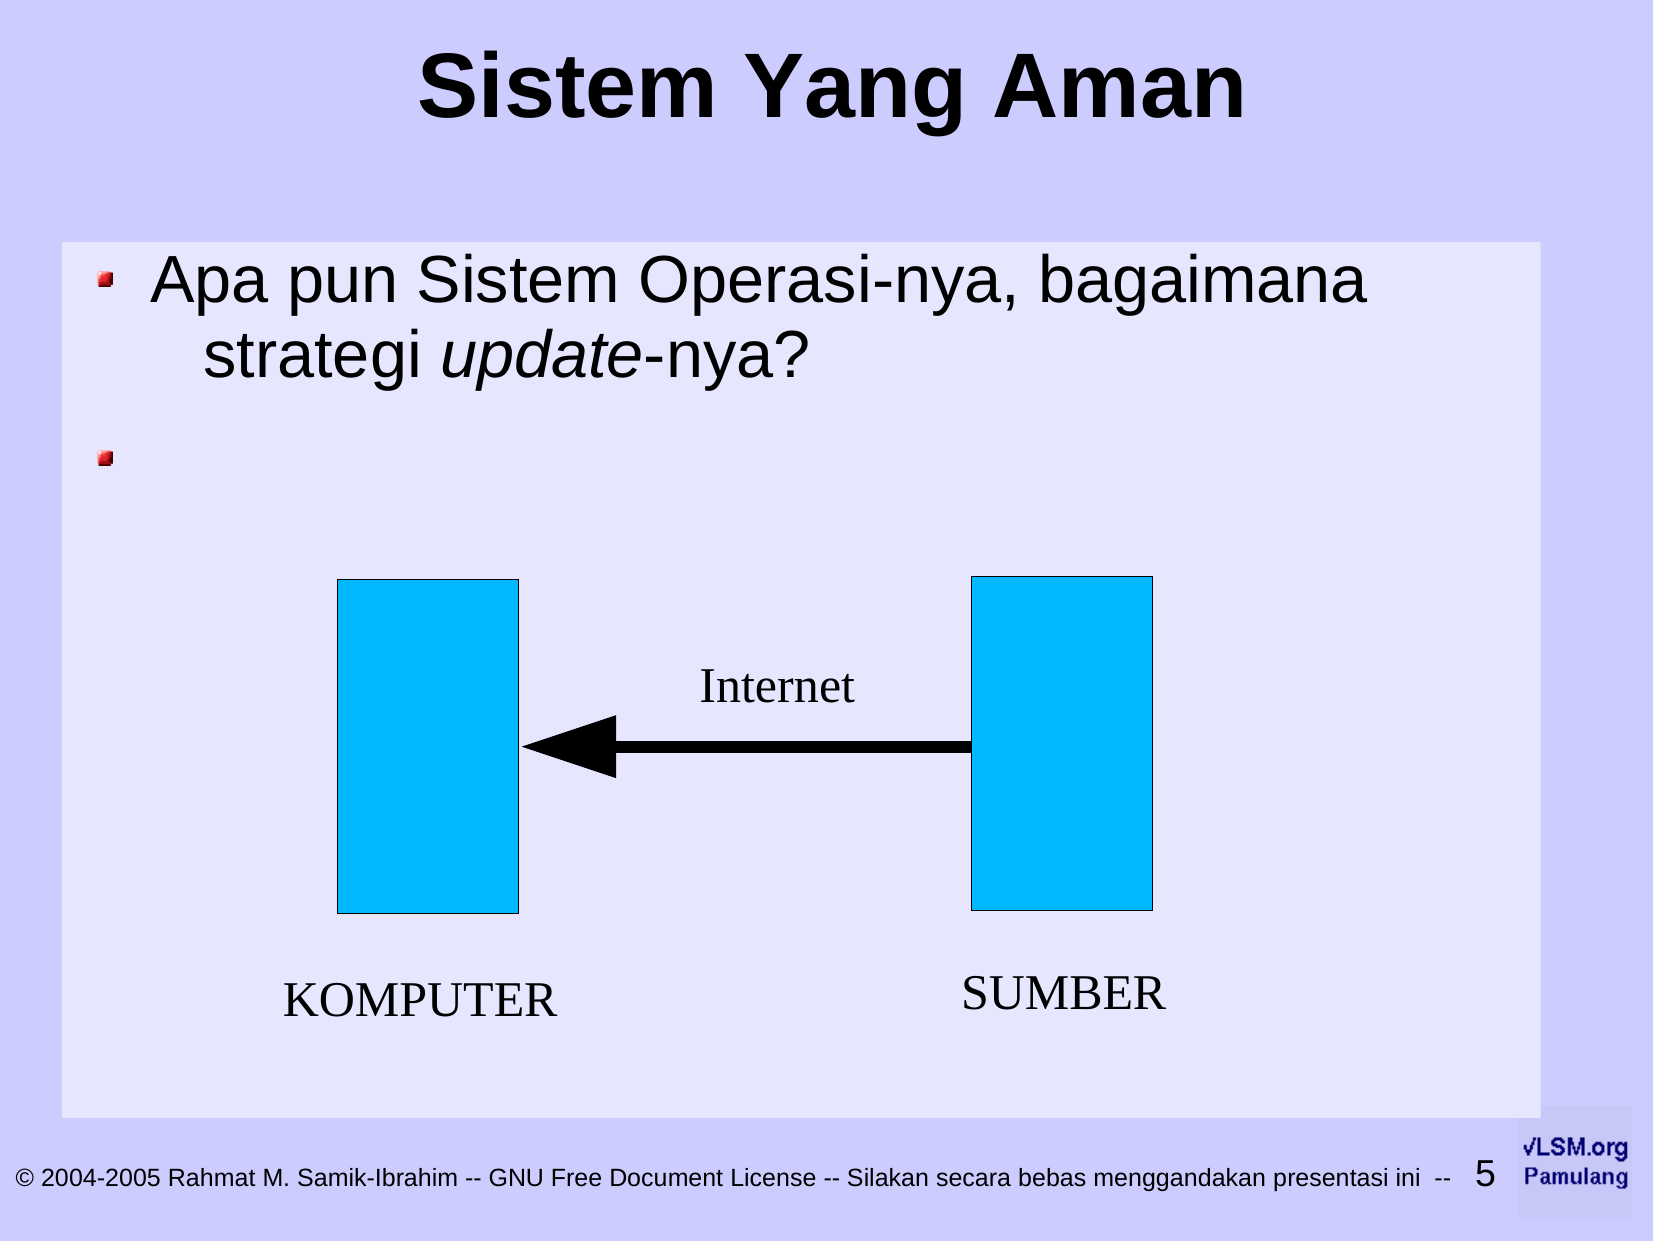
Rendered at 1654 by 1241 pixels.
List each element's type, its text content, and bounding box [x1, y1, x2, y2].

list Apa pun Sistem Operasi-nya, bagaimana strategi update-nya? [61, 242, 1541, 1118]
text_box [337, 579, 519, 914]
text_box SUMBER [913, 964, 1214, 1021]
title Sistem Yang Aman [40, 31, 1625, 142]
text_box [971, 576, 1153, 911]
picture [1518, 1106, 1632, 1219]
text_box KOMPUTER [282, 971, 583, 1028]
text_box Internet [627, 658, 928, 714]
